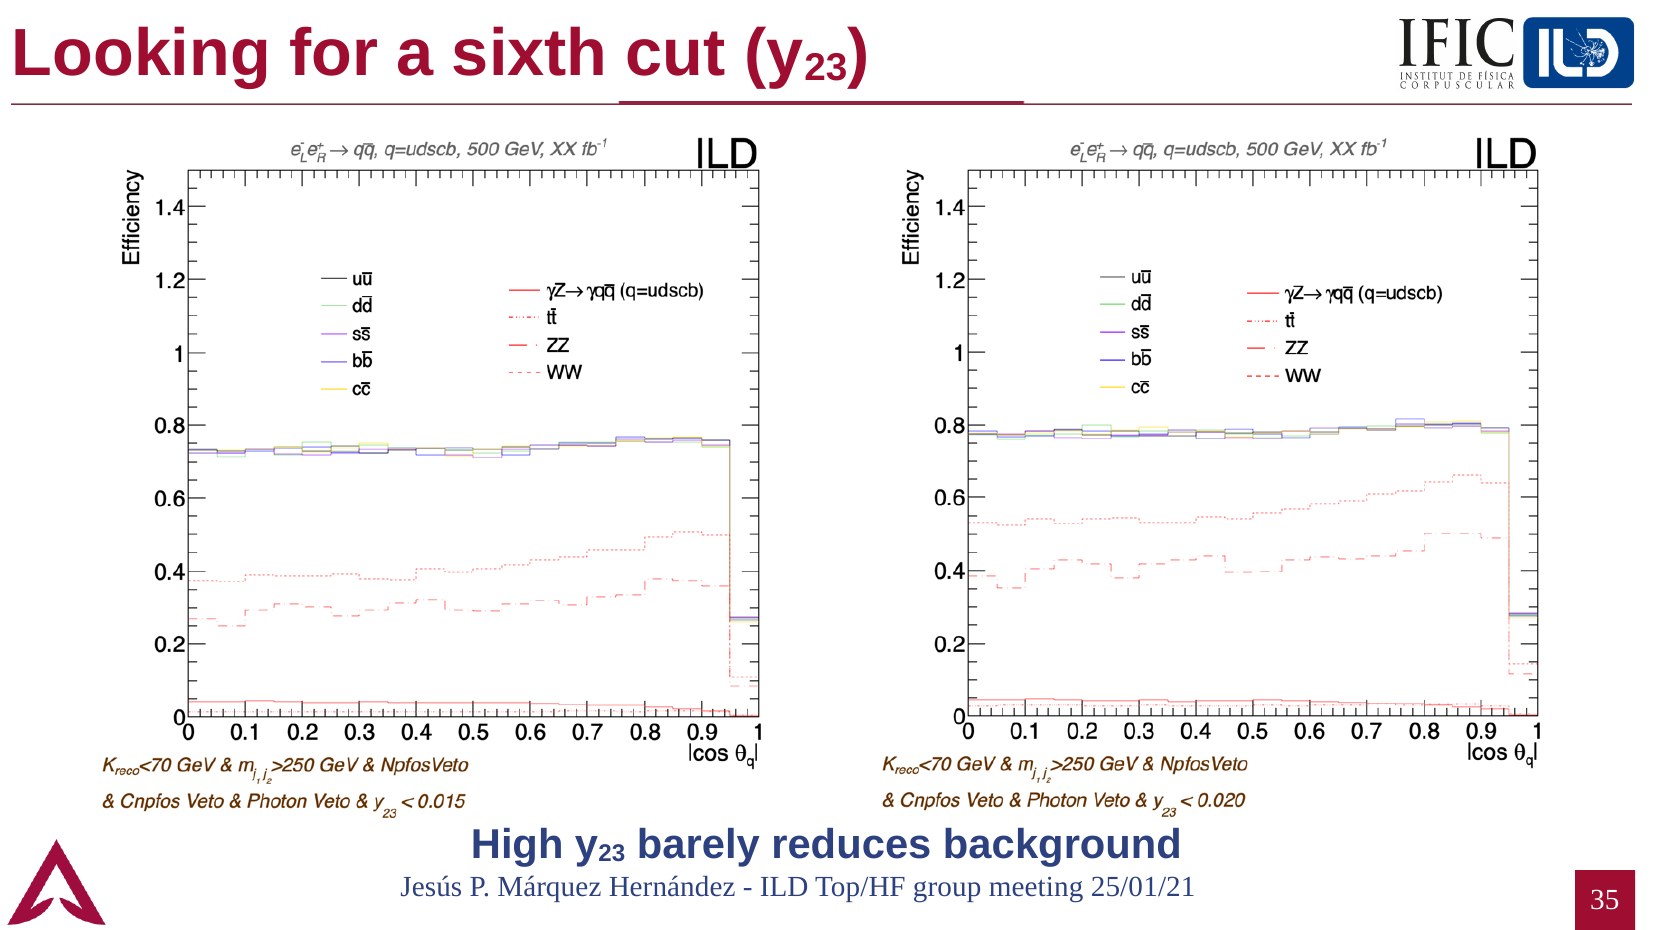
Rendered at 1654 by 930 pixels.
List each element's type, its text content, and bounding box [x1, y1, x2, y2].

picture [73, 135, 795, 828]
text_box High y23 barely reduces background [361, 810, 1292, 878]
picture [7, 839, 106, 925]
picture [1500, 16, 1517, 92]
title Looking for a sixth cut (y23) [11, 14, 1500, 102]
picture [1522, 14, 1635, 90]
picture [11, 101, 1632, 105]
picture [853, 135, 1574, 827]
